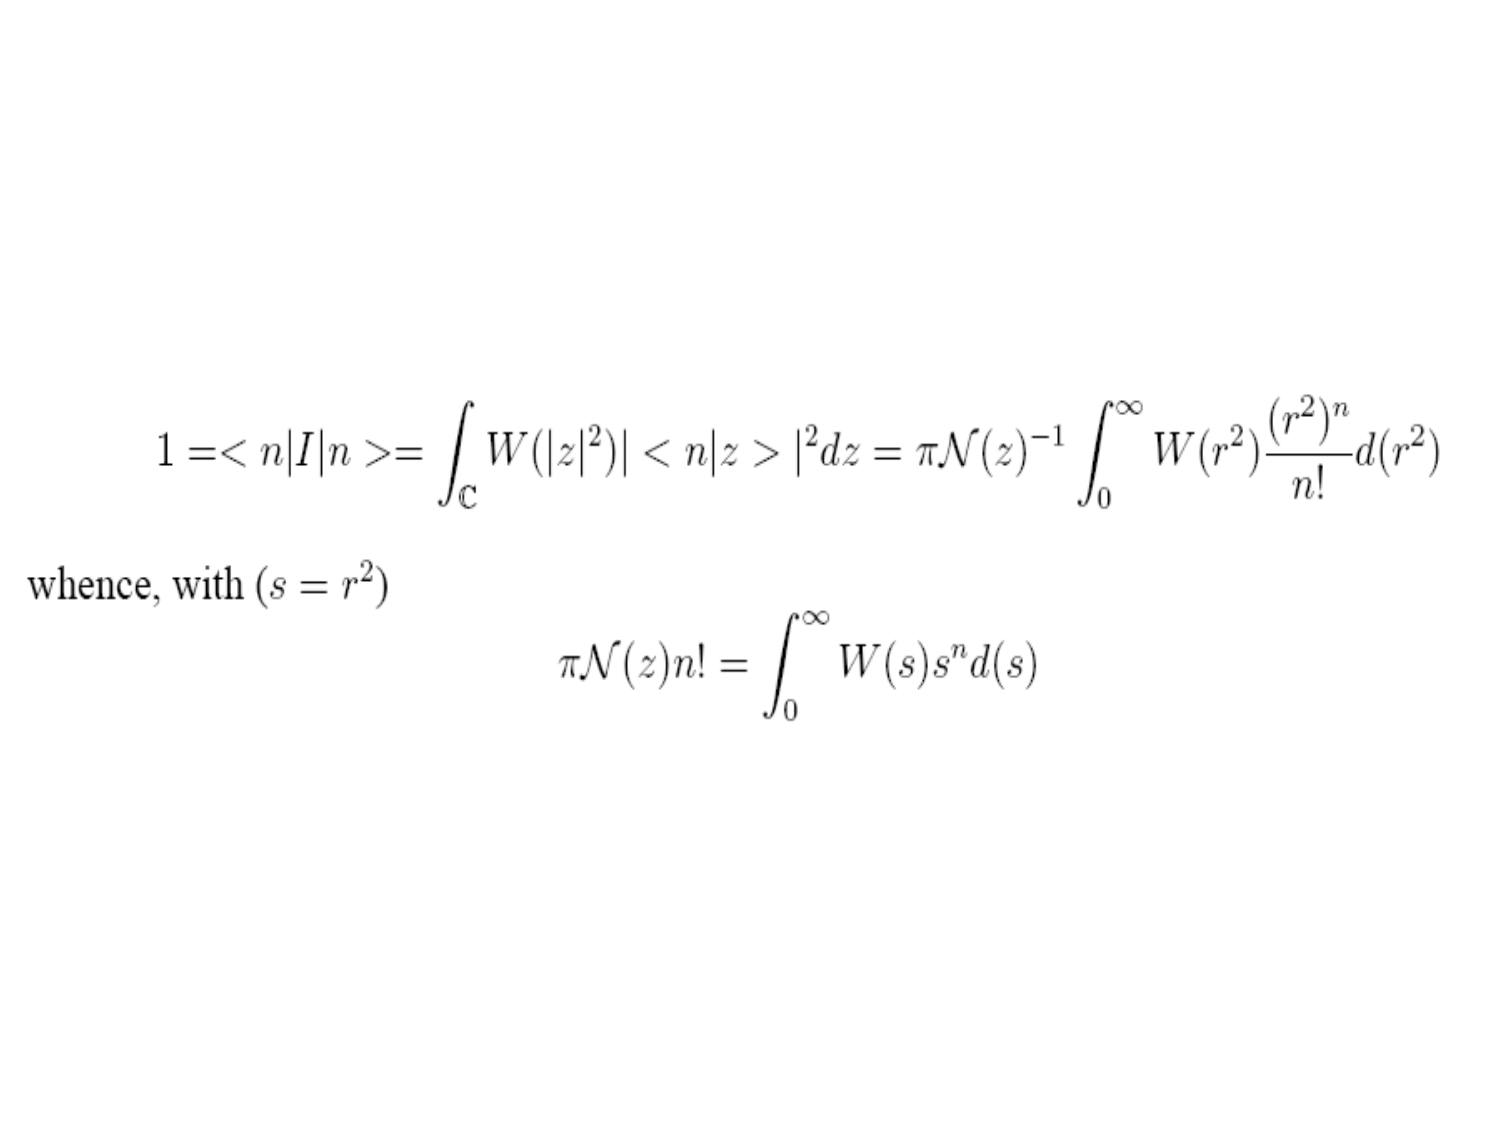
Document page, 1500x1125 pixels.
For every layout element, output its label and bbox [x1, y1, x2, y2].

picture [11, 354, 1483, 739]
